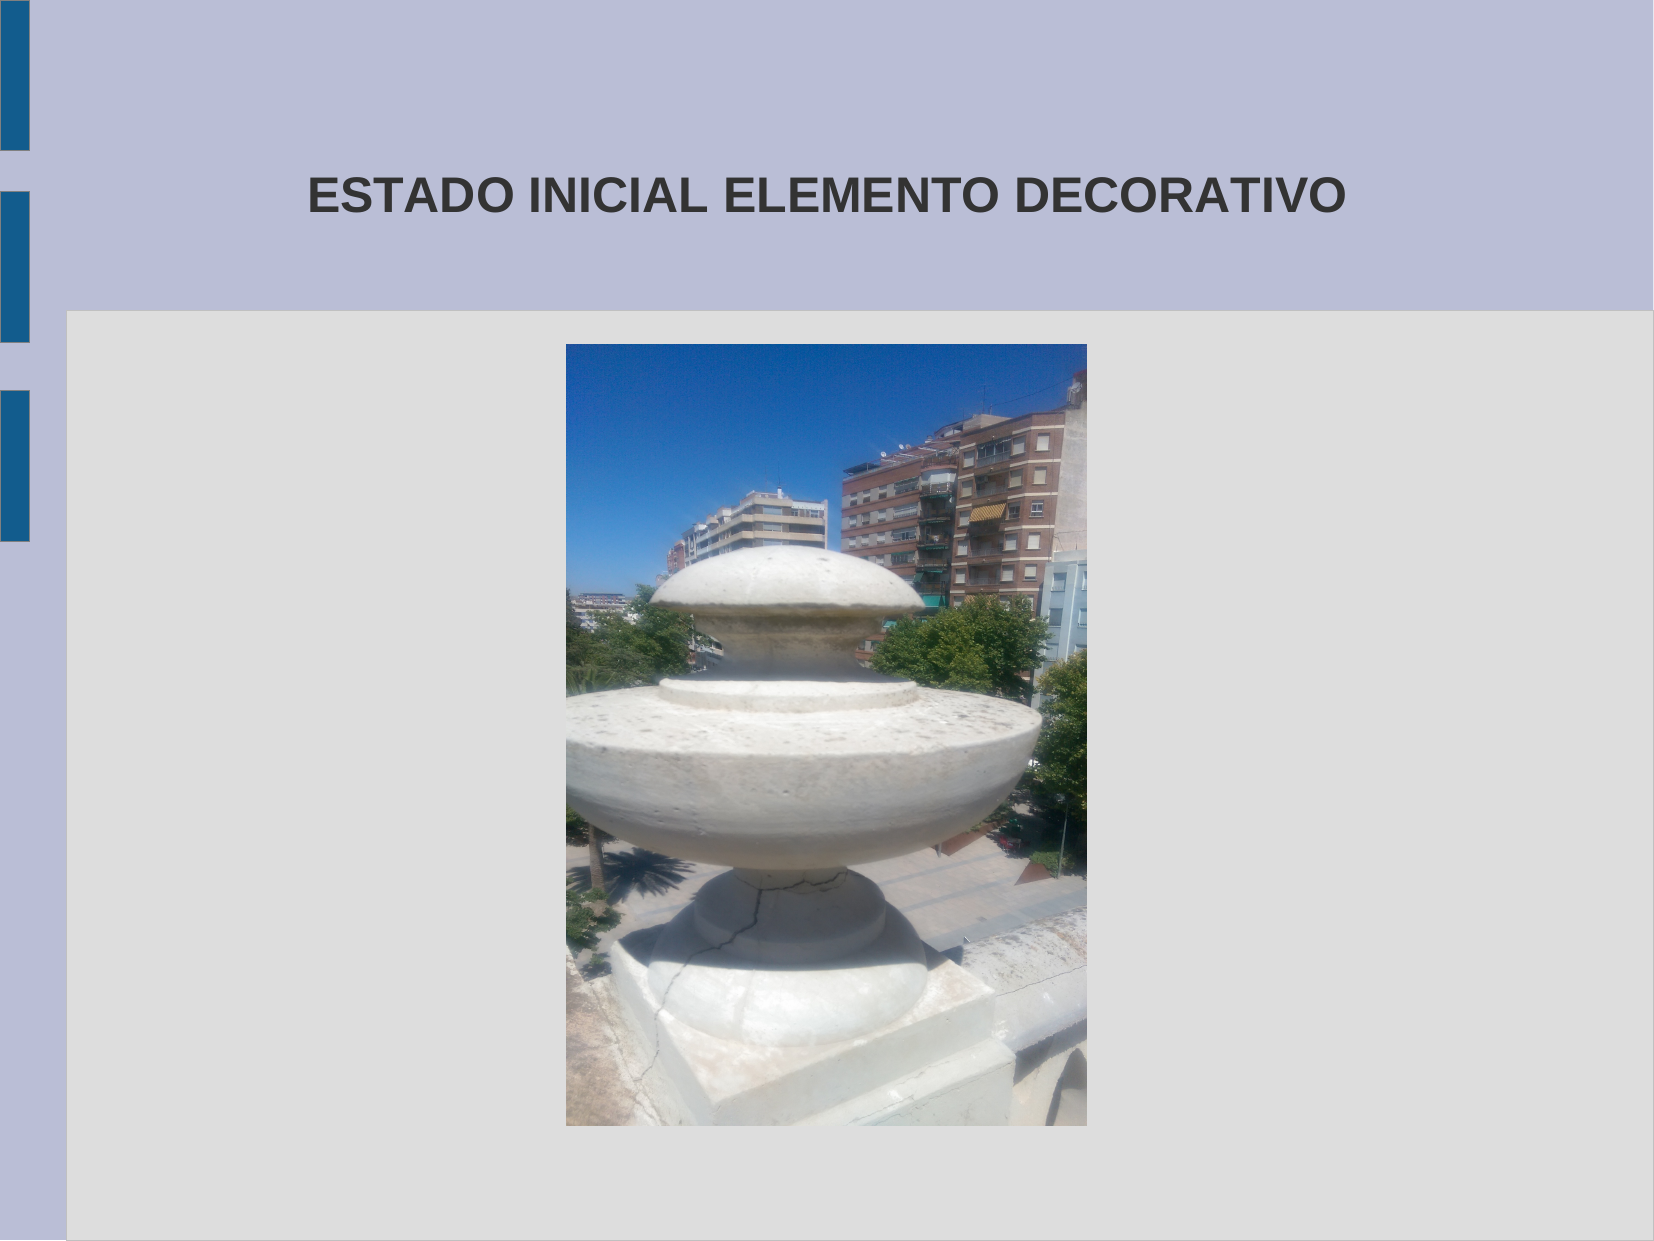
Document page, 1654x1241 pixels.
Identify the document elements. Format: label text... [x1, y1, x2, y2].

picture [566, 344, 1087, 1126]
title ESTADO INICIAL ELEMENTO DECORATIVO [121, 91, 1534, 299]
